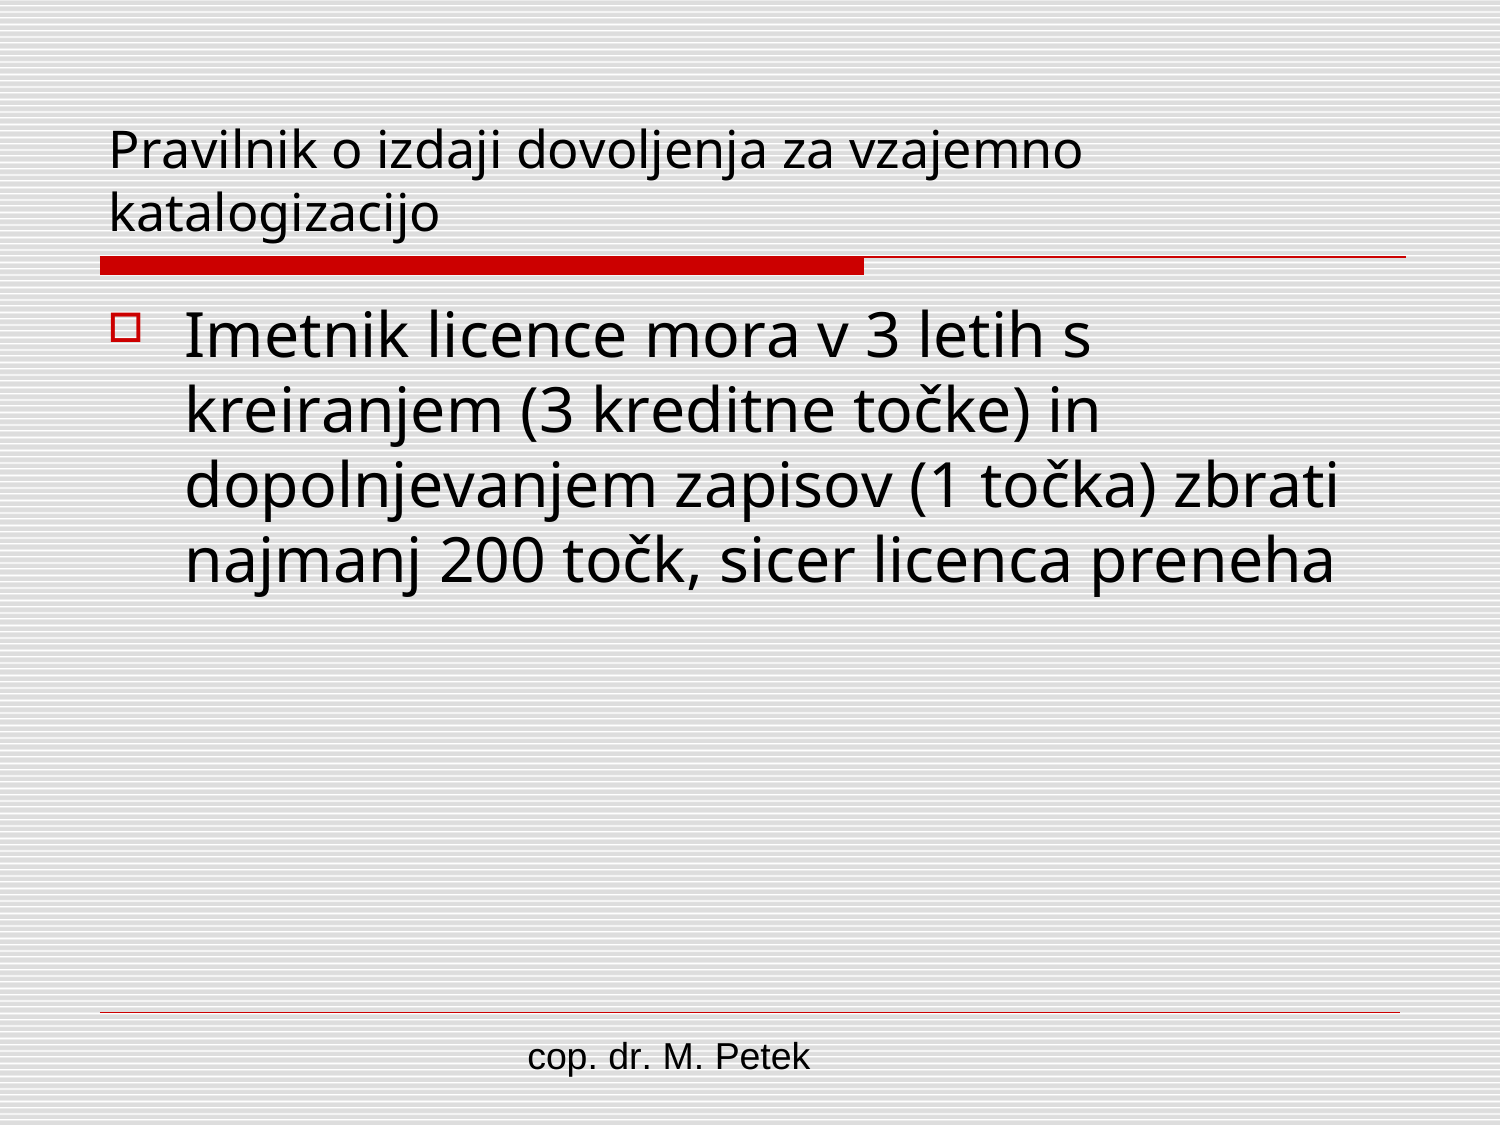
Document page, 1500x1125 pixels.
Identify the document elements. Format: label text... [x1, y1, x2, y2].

list Imetnik licence mora v 3 letih s kreiranjem (3 kreditne točke) in dopolnjevanjem zapisov (1 točka) zbrati najmanj 200 točk, sicer licenca preneha [92, 287, 1406, 988]
picture [0, 0, 1500, 1125]
title Pravilnik o izdaji dovoljenja za vzajemno katalogizacijo [94, 49, 1407, 250]
